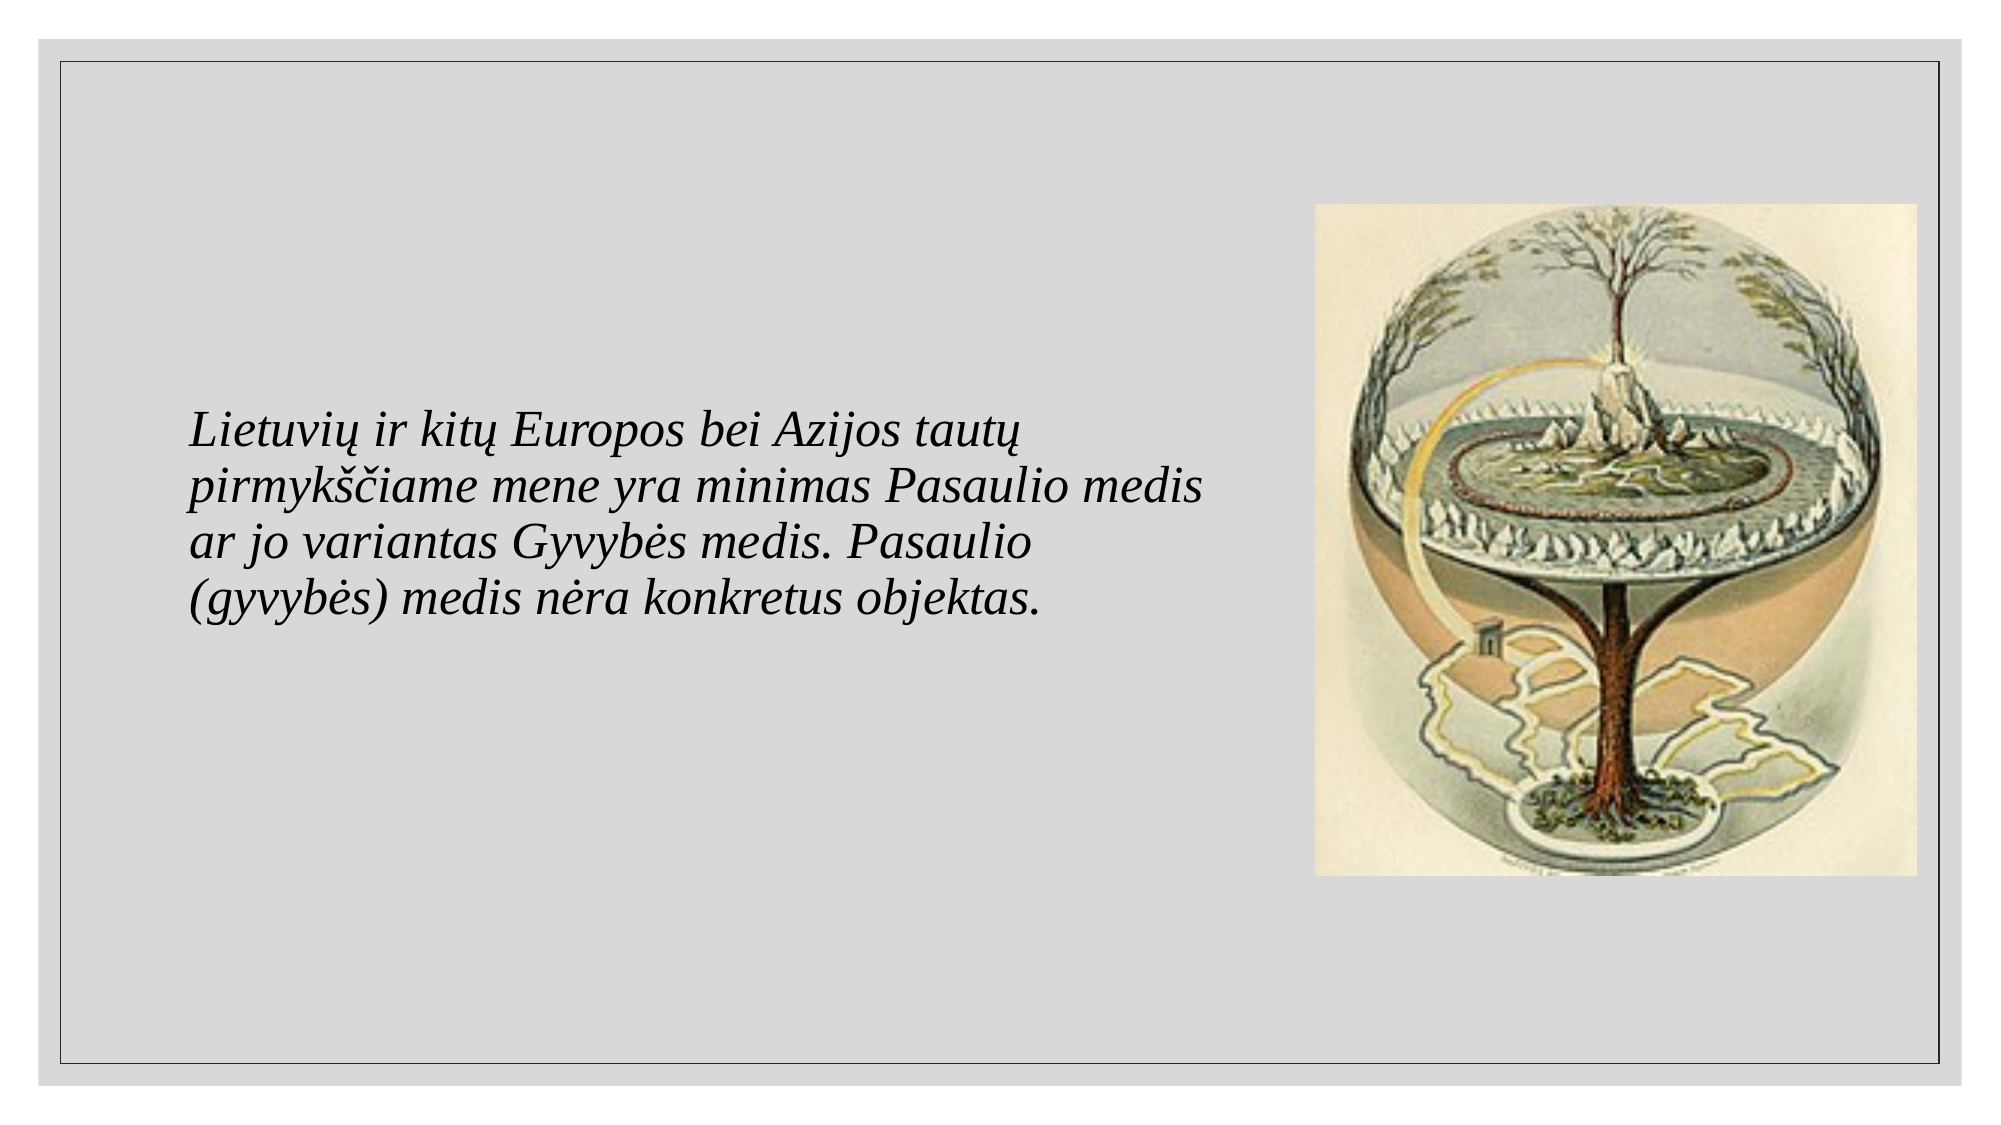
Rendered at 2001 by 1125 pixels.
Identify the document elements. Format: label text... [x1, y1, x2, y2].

title Lietuvių ir kitų Europos bei Azijos tautų pirmykščiame mene yra minimas Pasaulio medis ar jo variantas Gyvybės medis. Pasaulio (gyvybės) medis nėra konkretus objektas. [174, 105, 1225, 922]
picture [1315, 204, 1917, 876]
